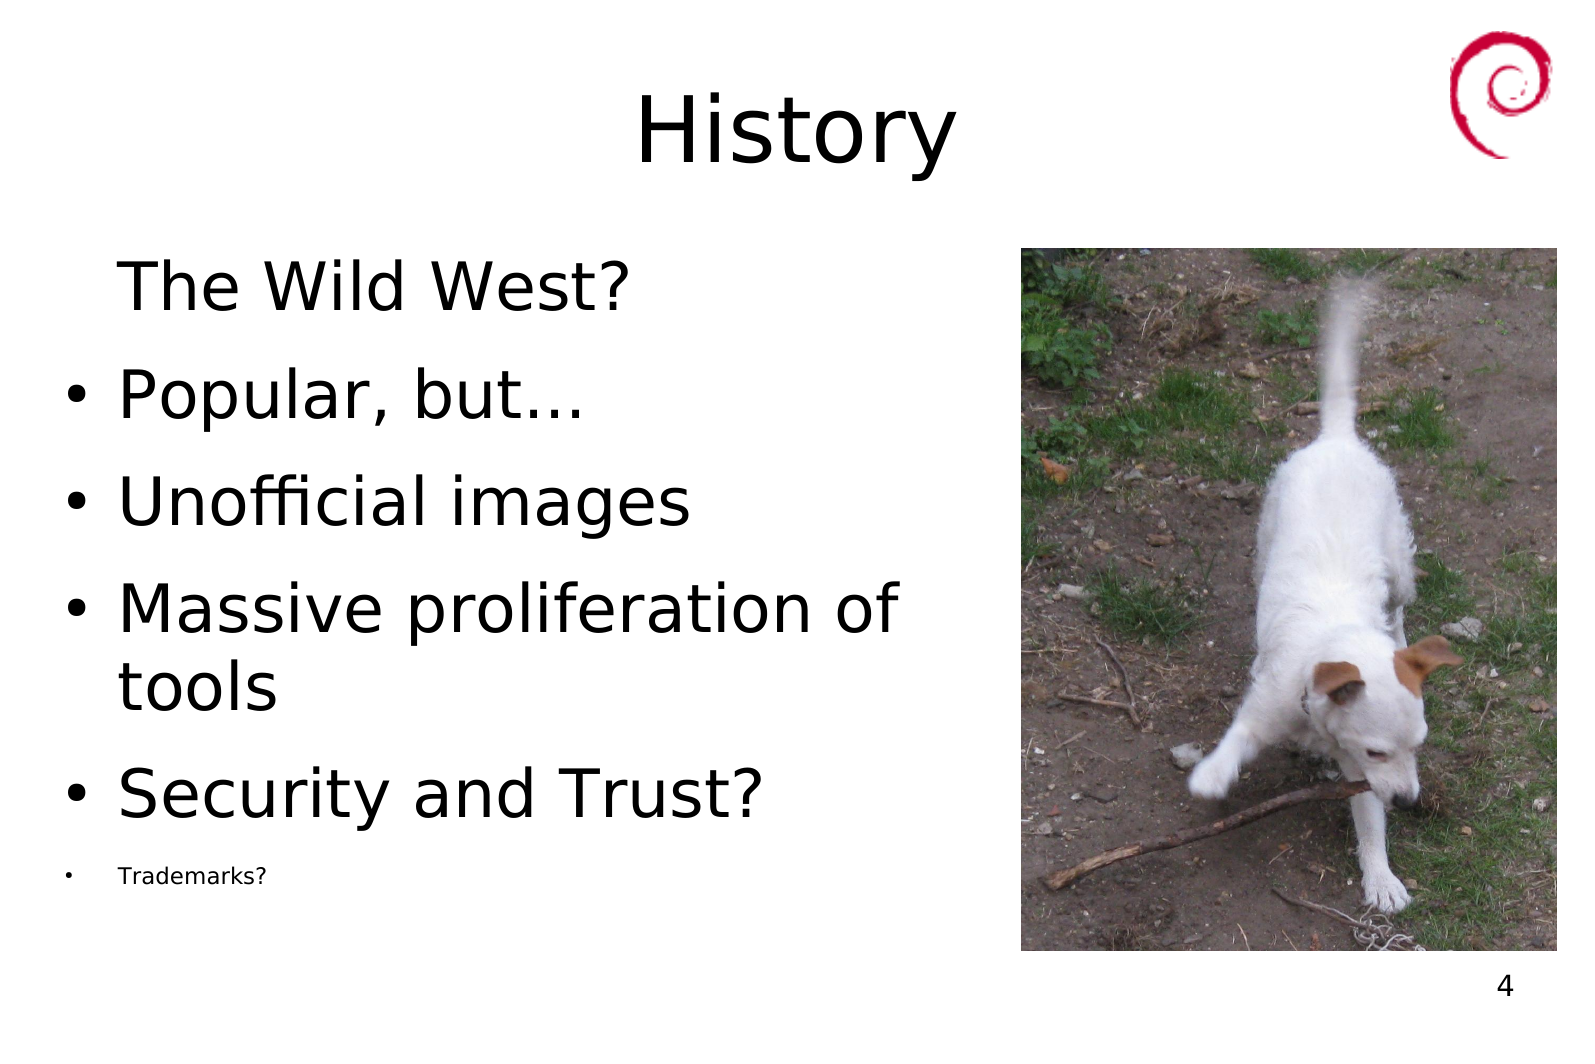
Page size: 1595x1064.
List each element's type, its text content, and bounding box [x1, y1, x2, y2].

picture [1021, 248, 1557, 951]
list The Wild West? Popular, but... Unofficial images Massive proliferation of tools Security and Trust? Trademarks? [0, 248, 901, 951]
picture [1450, 31, 1555, 159]
title History [79, 42, 1515, 220]
